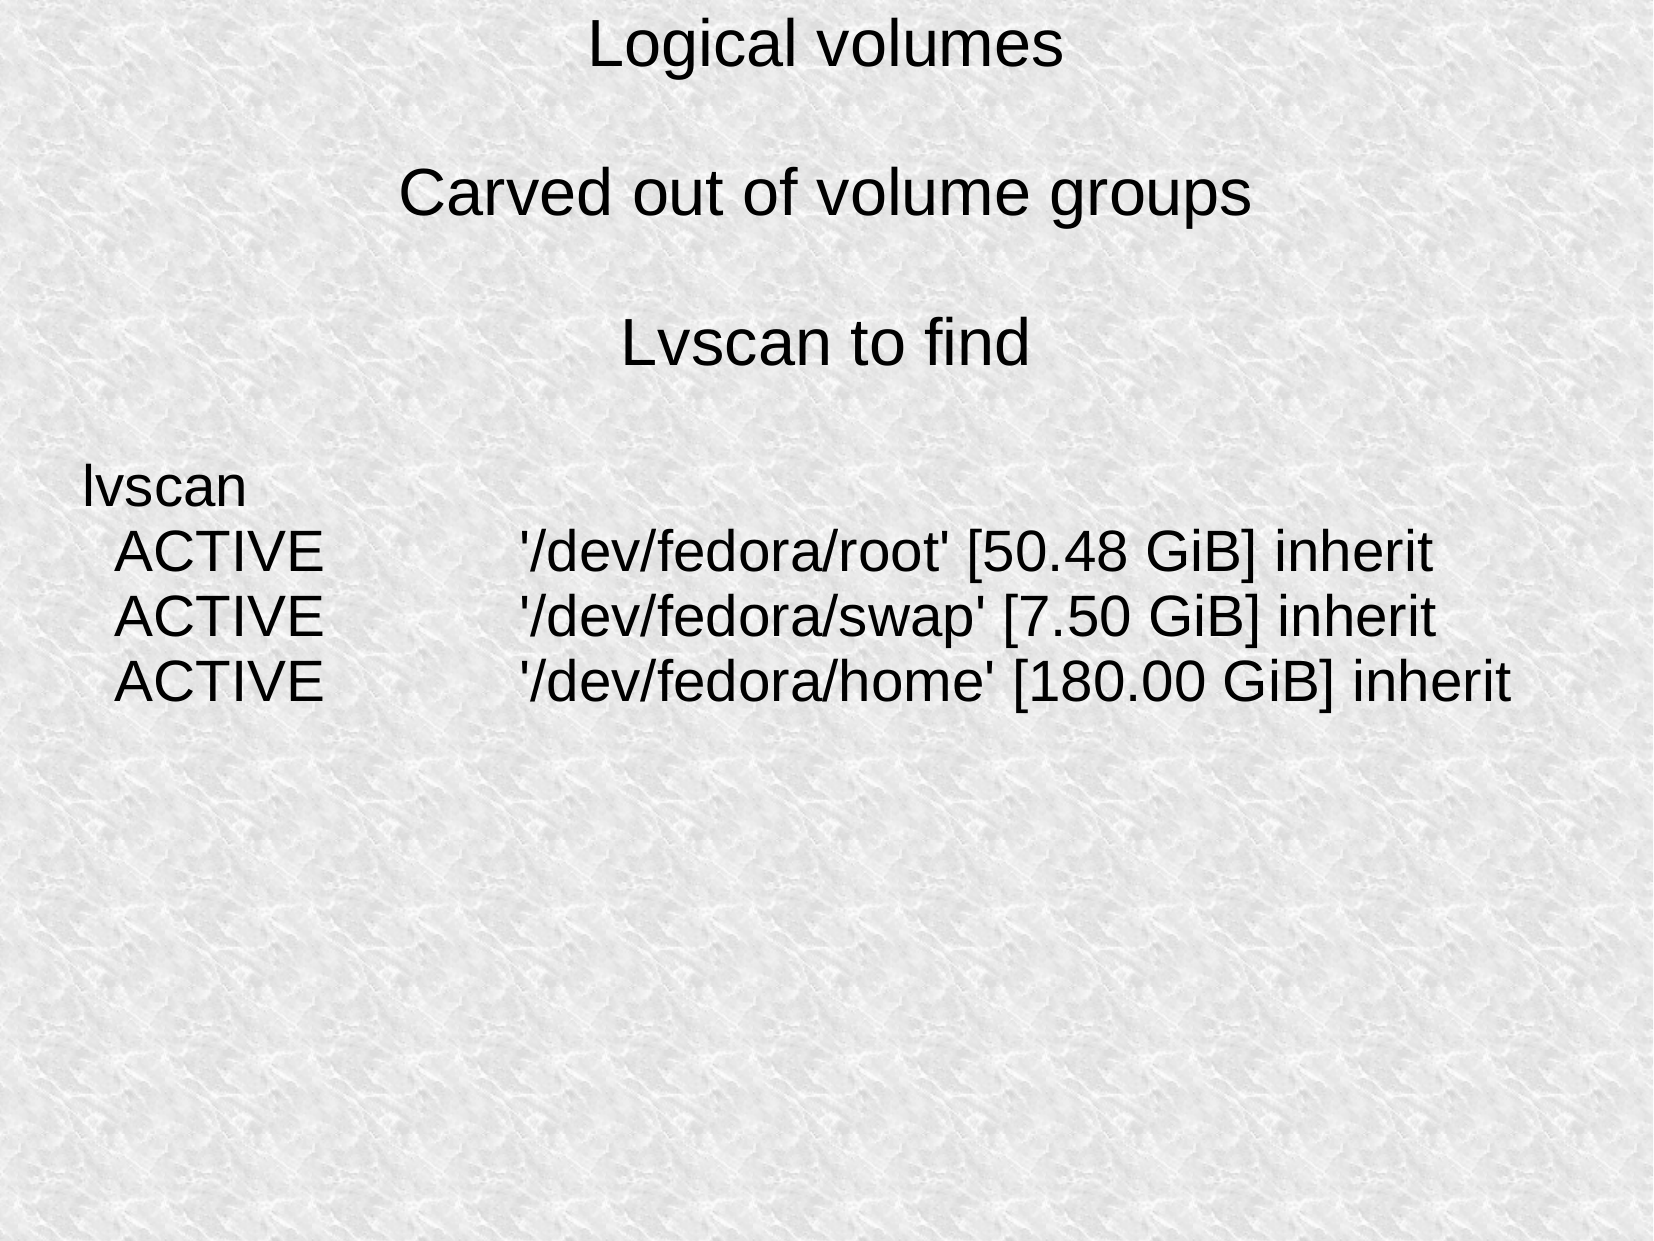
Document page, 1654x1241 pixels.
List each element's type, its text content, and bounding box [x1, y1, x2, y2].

subtitle Logical volumes Carved out of volume groups Lvscan to find lvscan ACTIVE '/dev/fedora/root' [50.48 GiB] inherit ACTIVE '/dev/fedora/swap' [7.50 GiB] inherit ACTIVE '/dev/fedora/home' [180.00 GiB] inherit [82, 5, 1571, 789]
picture [0, 0, 1654, 1241]
